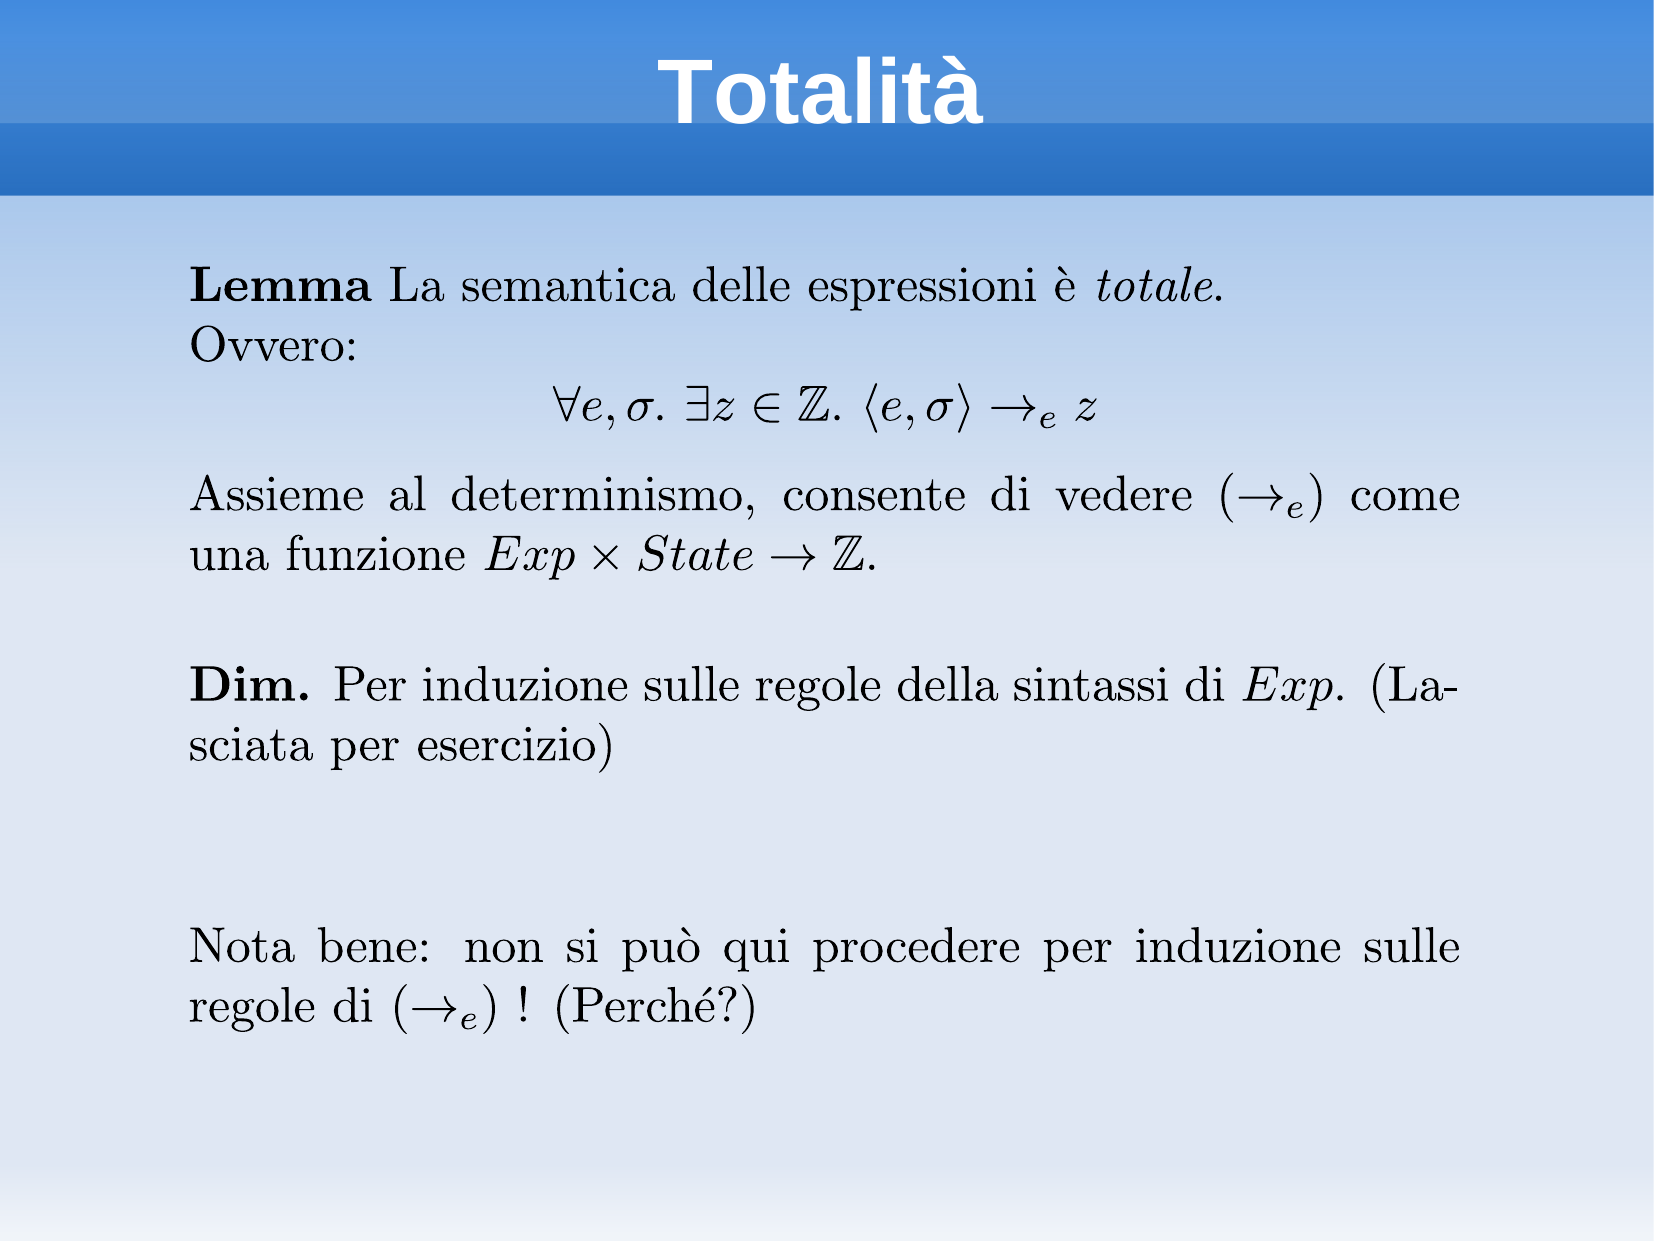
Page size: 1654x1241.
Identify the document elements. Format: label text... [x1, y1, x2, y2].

title Totalità [76, 0, 1565, 188]
picture [0, 0, 1654, 1241]
text_box [188, 266, 1461, 1035]
